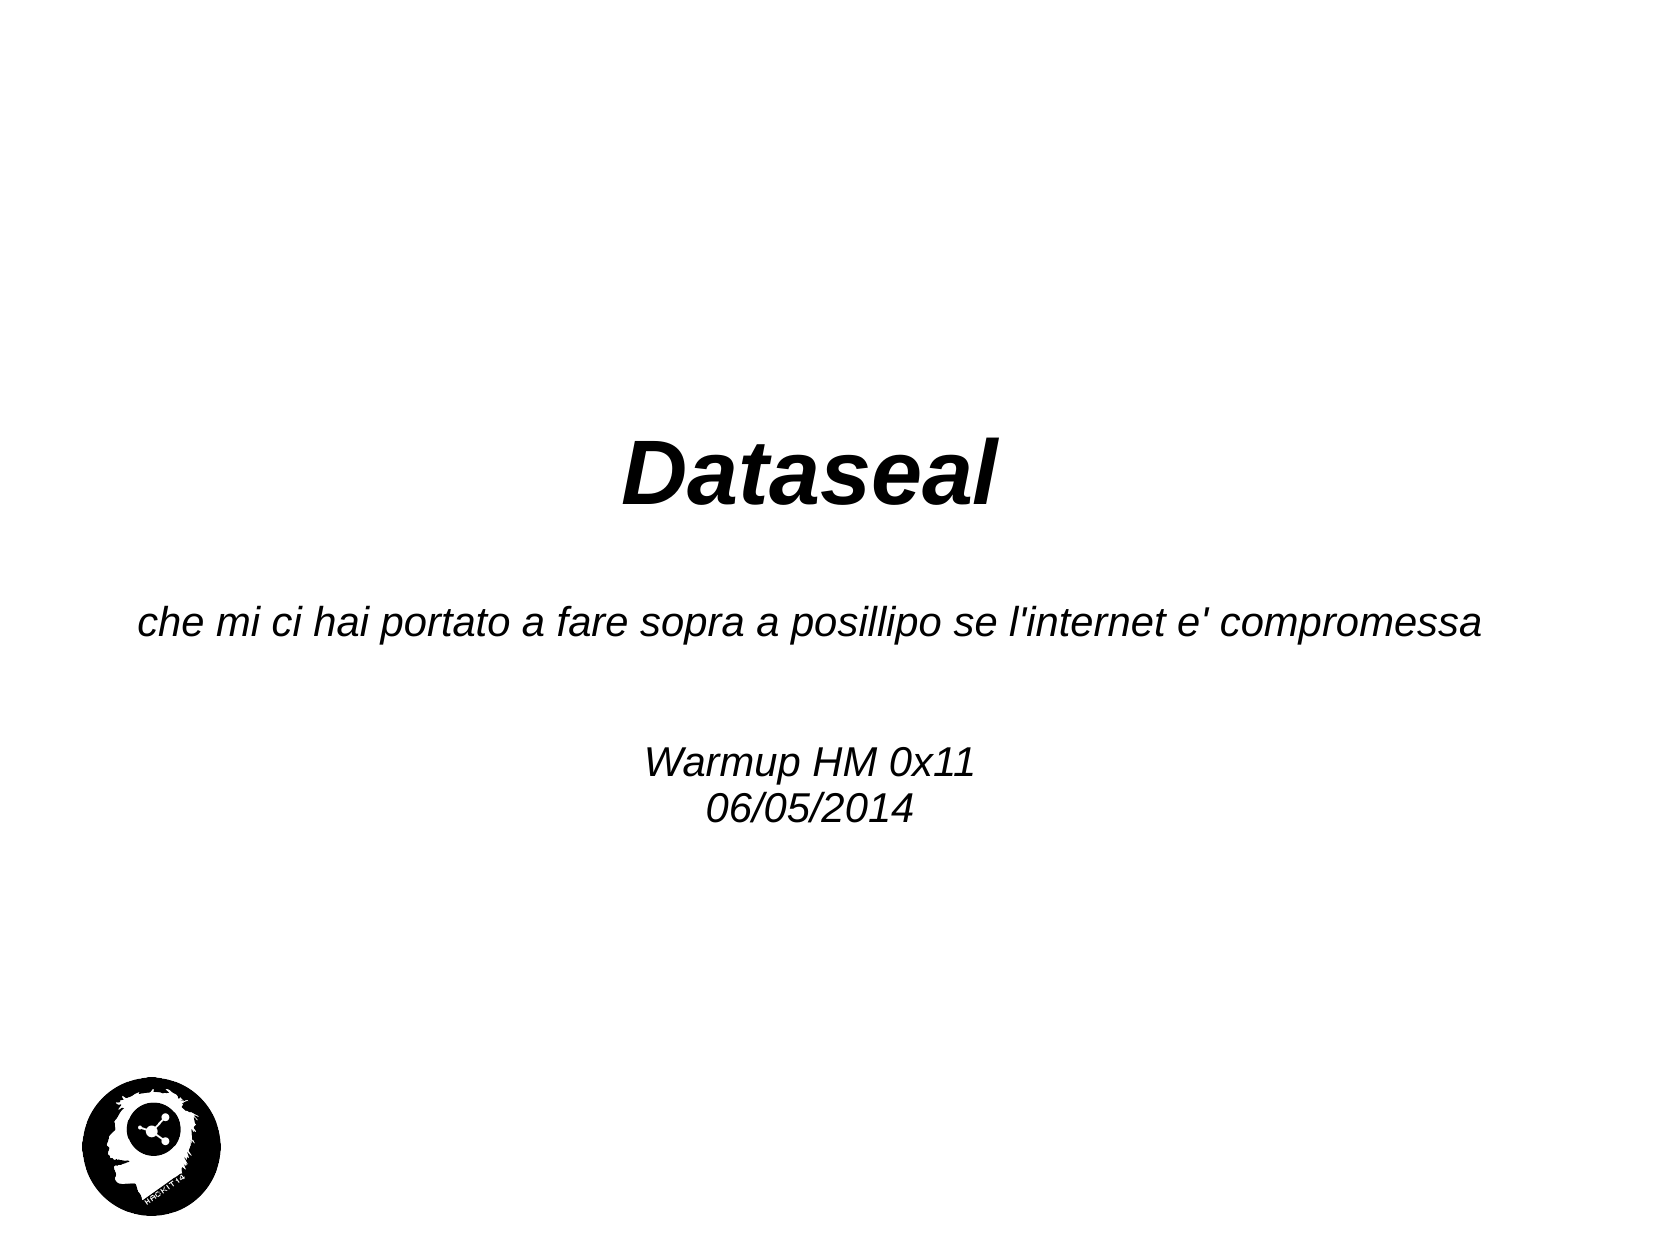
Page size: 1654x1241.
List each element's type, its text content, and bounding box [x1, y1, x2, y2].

subtitle Dataseal che mi ci hai portato a fare sopra a posillipo se l'internet e' compromessa Warmup HM 0x11 06/05/2014 [82, 290, 1538, 1010]
picture [82, 1077, 221, 1216]
